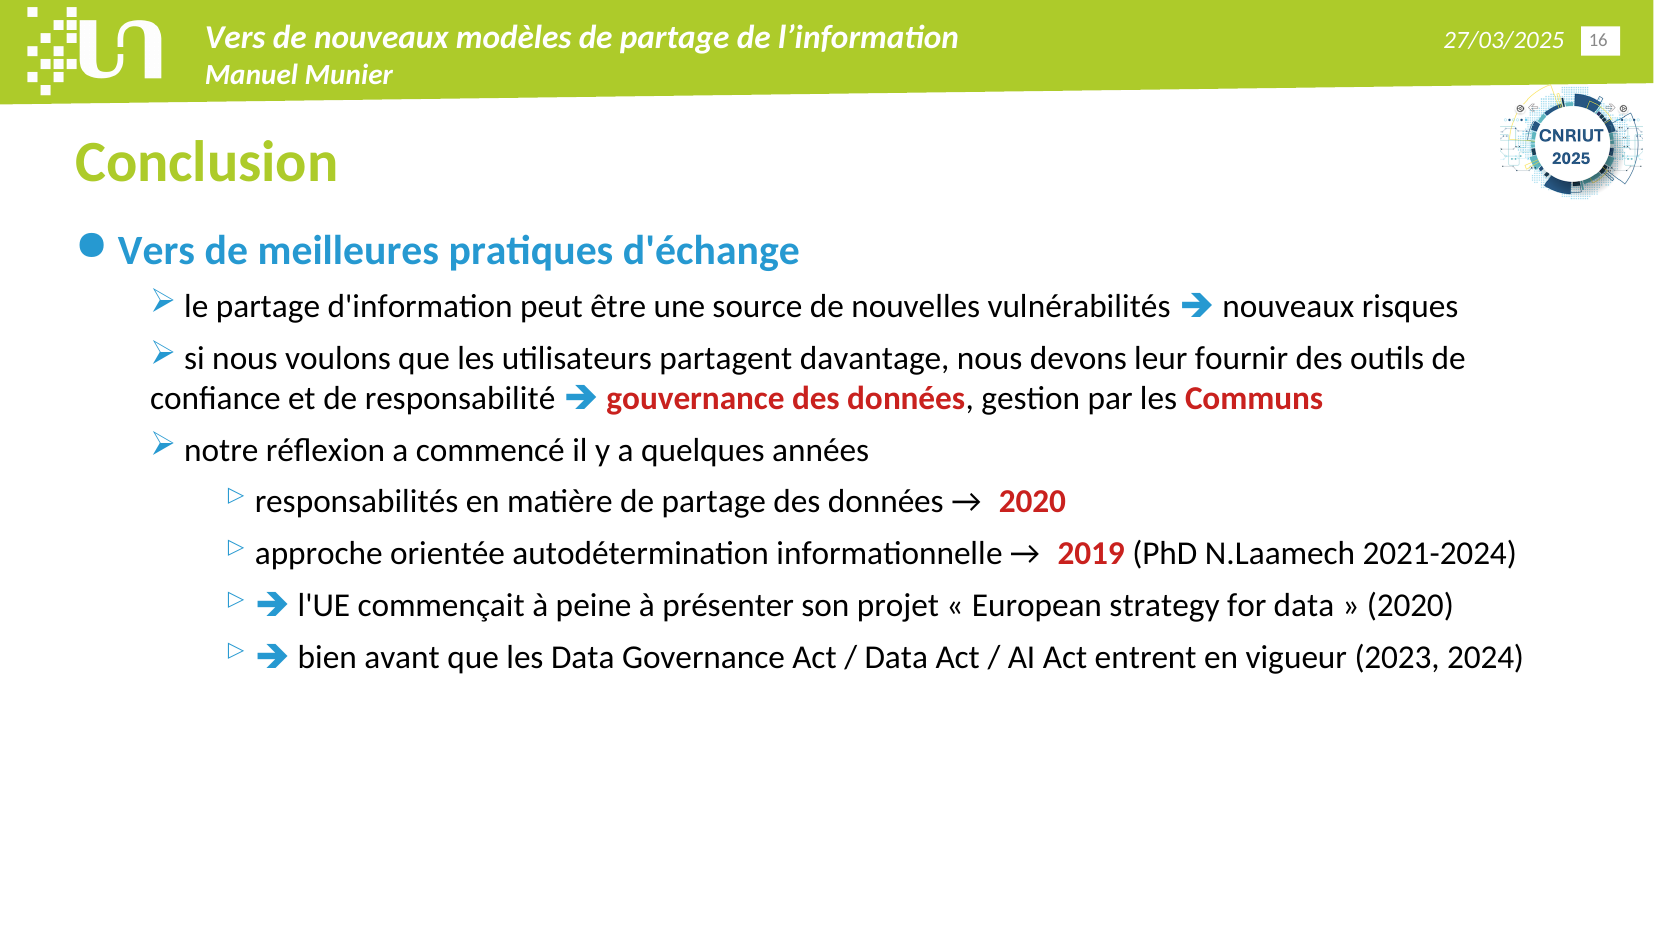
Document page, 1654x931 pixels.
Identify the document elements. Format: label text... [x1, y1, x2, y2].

text_box Vers de nouveaux modèles de partage de l’information Manuel Munier [190, 7, 1187, 99]
picture [20, 0, 167, 101]
text_box <numéro> [1236, 14, 1623, 65]
text_box [0, 0, 1654, 105]
text_box 27/03/2025 [1175, 16, 1580, 62]
picture [1500, 84, 1643, 201]
text_box Conclusion Vers de meilleures pratiques d'échange le partage d'information peut être une source de nouvelles vulnérabilités ➔ nouveaux risques si nous voulons que les utilisateurs partagent davantage, nous devons leur fournir des outils de confiance et de responsabilité ➔ gouvernance des données, gestion par les Communs notre réflexion a commencé il y a quelques années responsabilités en matière de partage des données → 2020 approche orientée autodétermination informationnelle → 2019 (PhD N.Laamech 2021-2024) ➔ l'UE commençait à peine à présenter son projet « European strategy for data » (2020) ➔ bien avant que les Data Governance Act / Data Act / AI Act entrent en vigueur (2023, 2024) [60, 115, 1602, 683]
